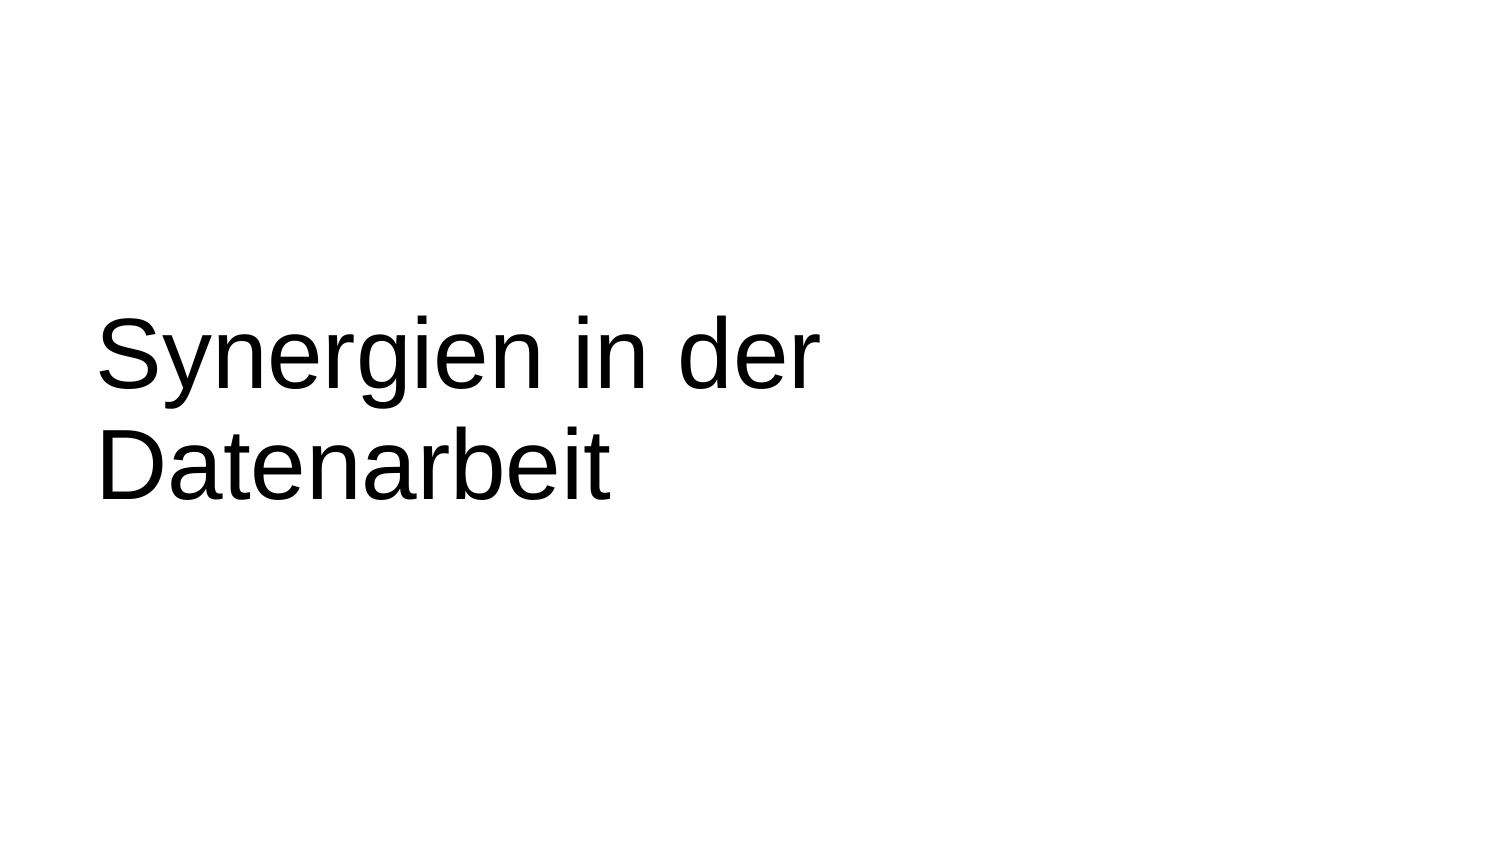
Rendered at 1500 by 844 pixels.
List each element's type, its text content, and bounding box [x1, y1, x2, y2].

title Synergien in der Datenarbeit [80, 73, 1125, 745]
